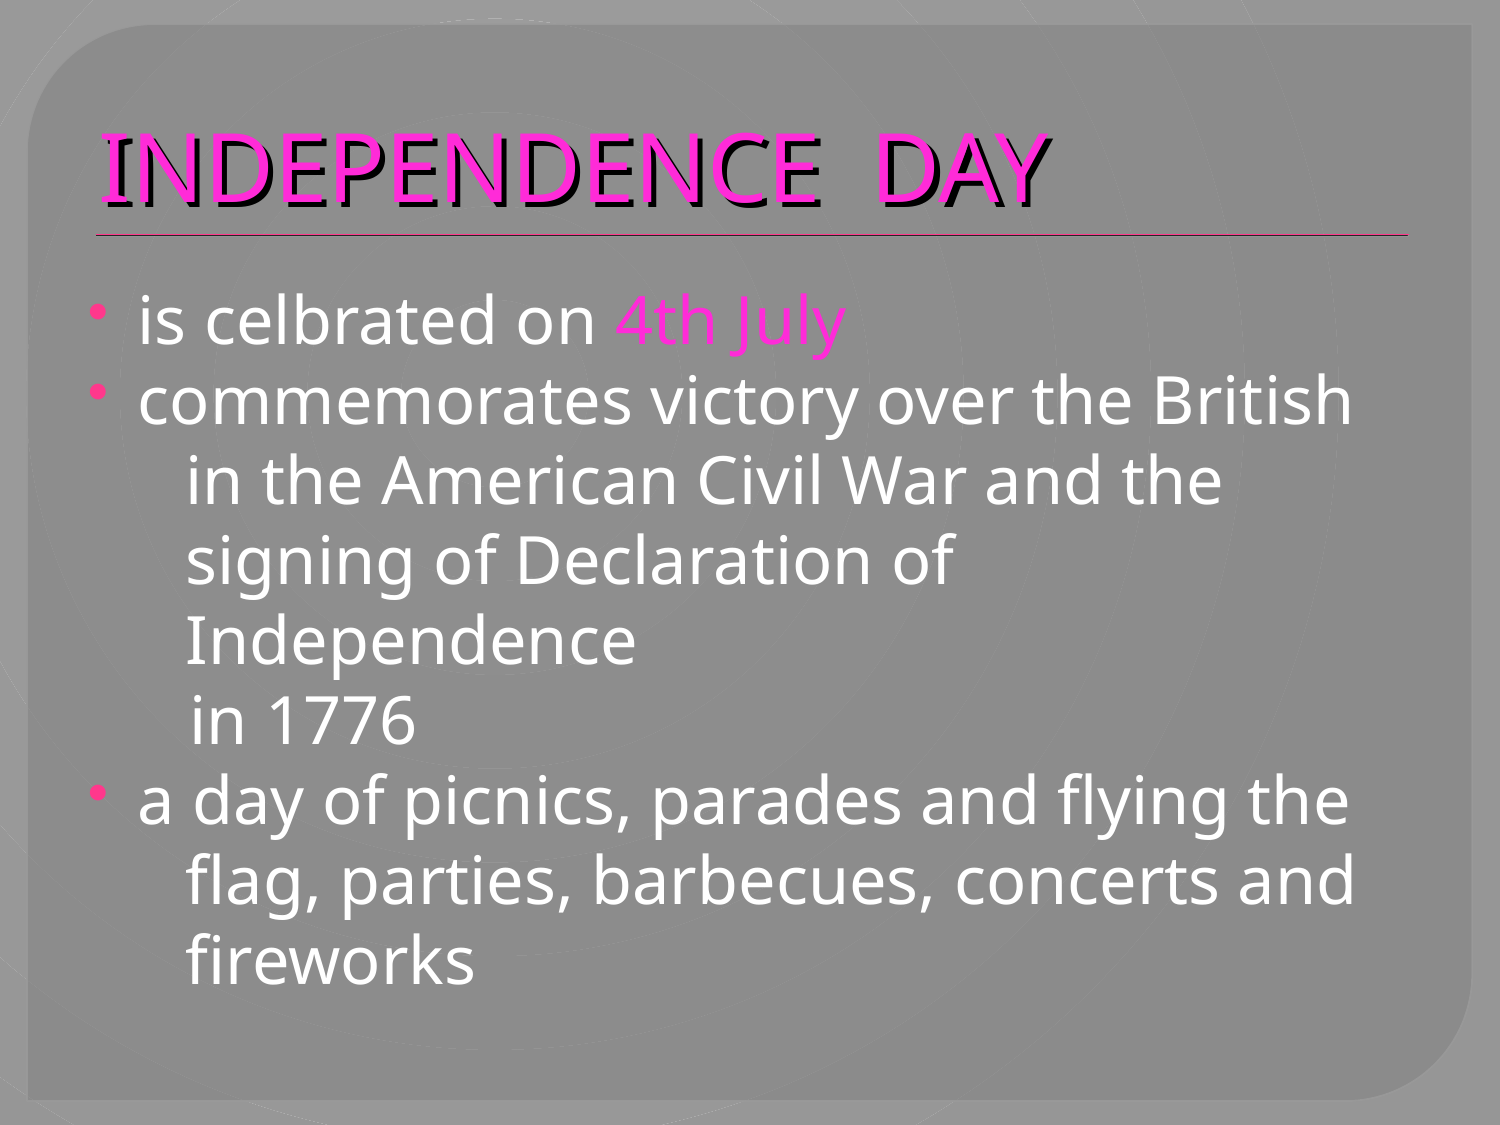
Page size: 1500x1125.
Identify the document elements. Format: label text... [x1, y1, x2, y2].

list is celbrated on 4th July commemorates victory over the British in the American Civil War and the signing of Declaration of Independence in 1776 a day of picnics, parades and flying the flag, parties, barbecues, concerts and fireworks [75, 270, 1426, 1013]
title INDEPENDENCE DAY [75, 41, 1426, 230]
